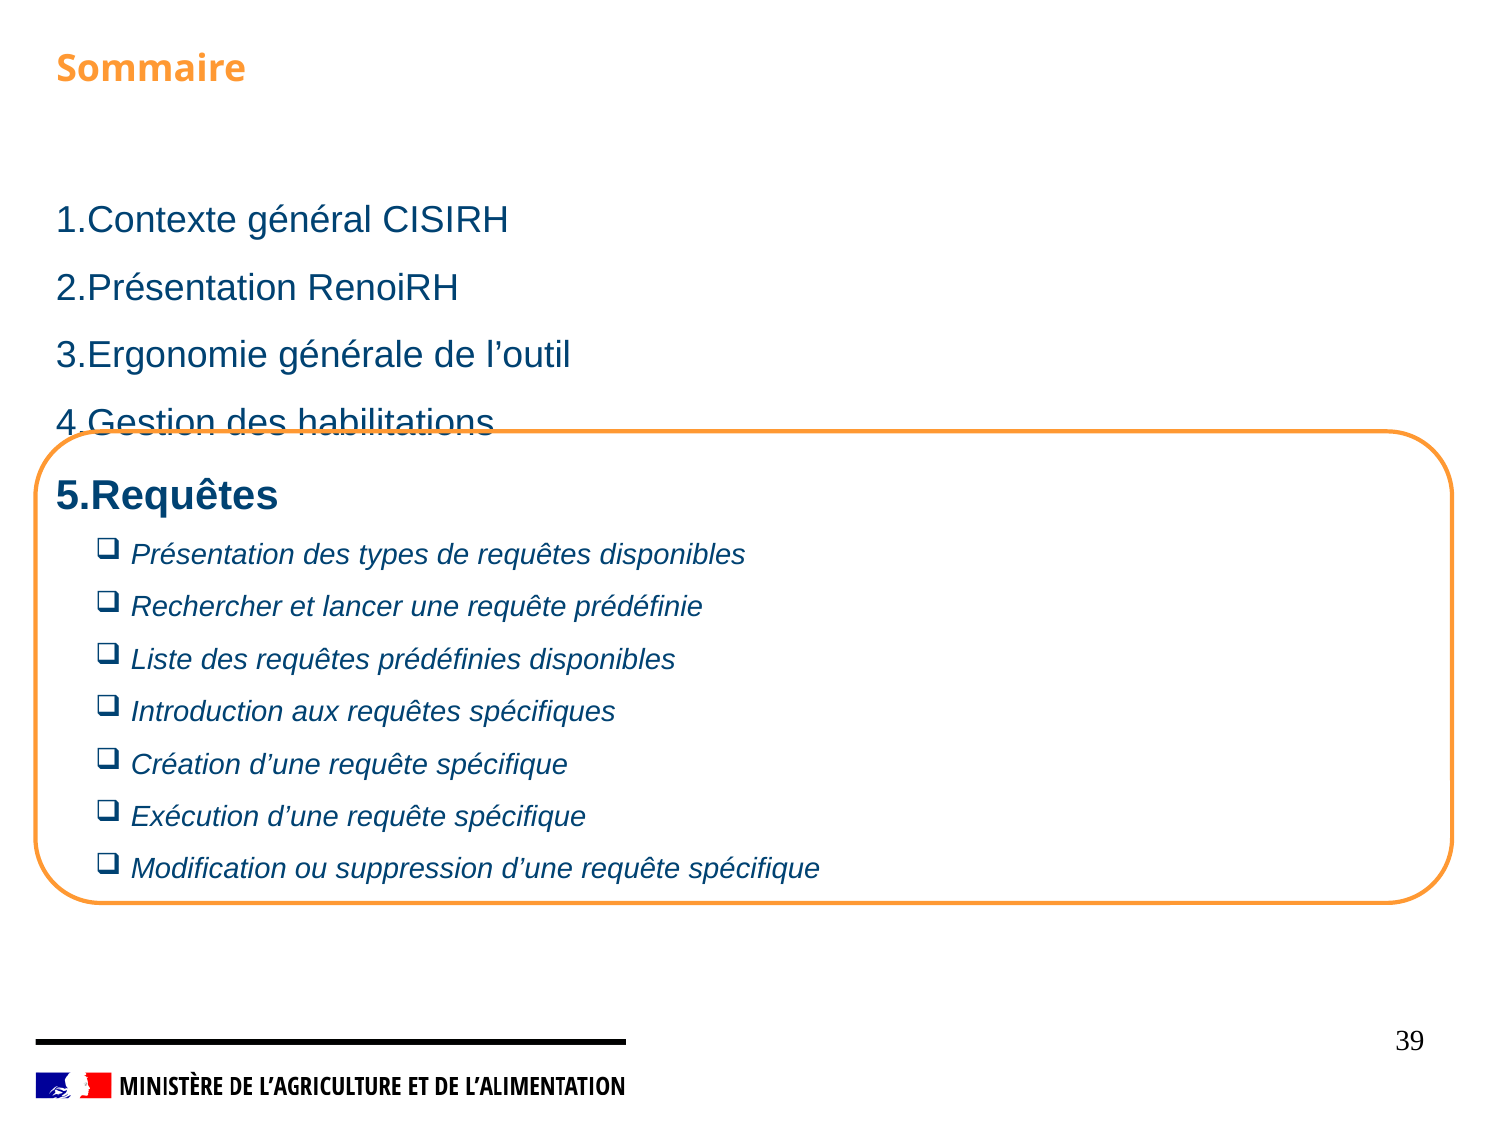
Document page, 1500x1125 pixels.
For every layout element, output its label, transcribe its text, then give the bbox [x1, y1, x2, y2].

text_box Contexte général CISIRH Présentation RenoiRH Ergonomie générale de l’outil Gestion des habilitations Requêtes Présentation des types de requêtes disponibles Rechercher et lancer une requête prédéfinie Liste des requêtes prédéfinies disponibles Introduction aux requêtes spécifiques Création d’une requête spécifique Exécution d’une requête spécifique Modification ou suppression d’une requête spécifique [41, 434, 1450, 900]
text_box Contexte général CISIRH Présentation RenoiRH Ergonomie générale de l’outil Gestion des habilitations Requêtes Présentation des types de requêtes disponibles Rechercher et lancer une requête prédéfinie Liste des requêtes prédéfinies disponibles Introduction aux requêtes spécifiques Création d’une requête spécifique Exécution d’une requête spécifique Modification ou suppression d’une requête spécifique [41, 165, 1458, 1125]
picture [35, 1039, 626, 1099]
text_box Sommaire [41, 36, 1458, 142]
